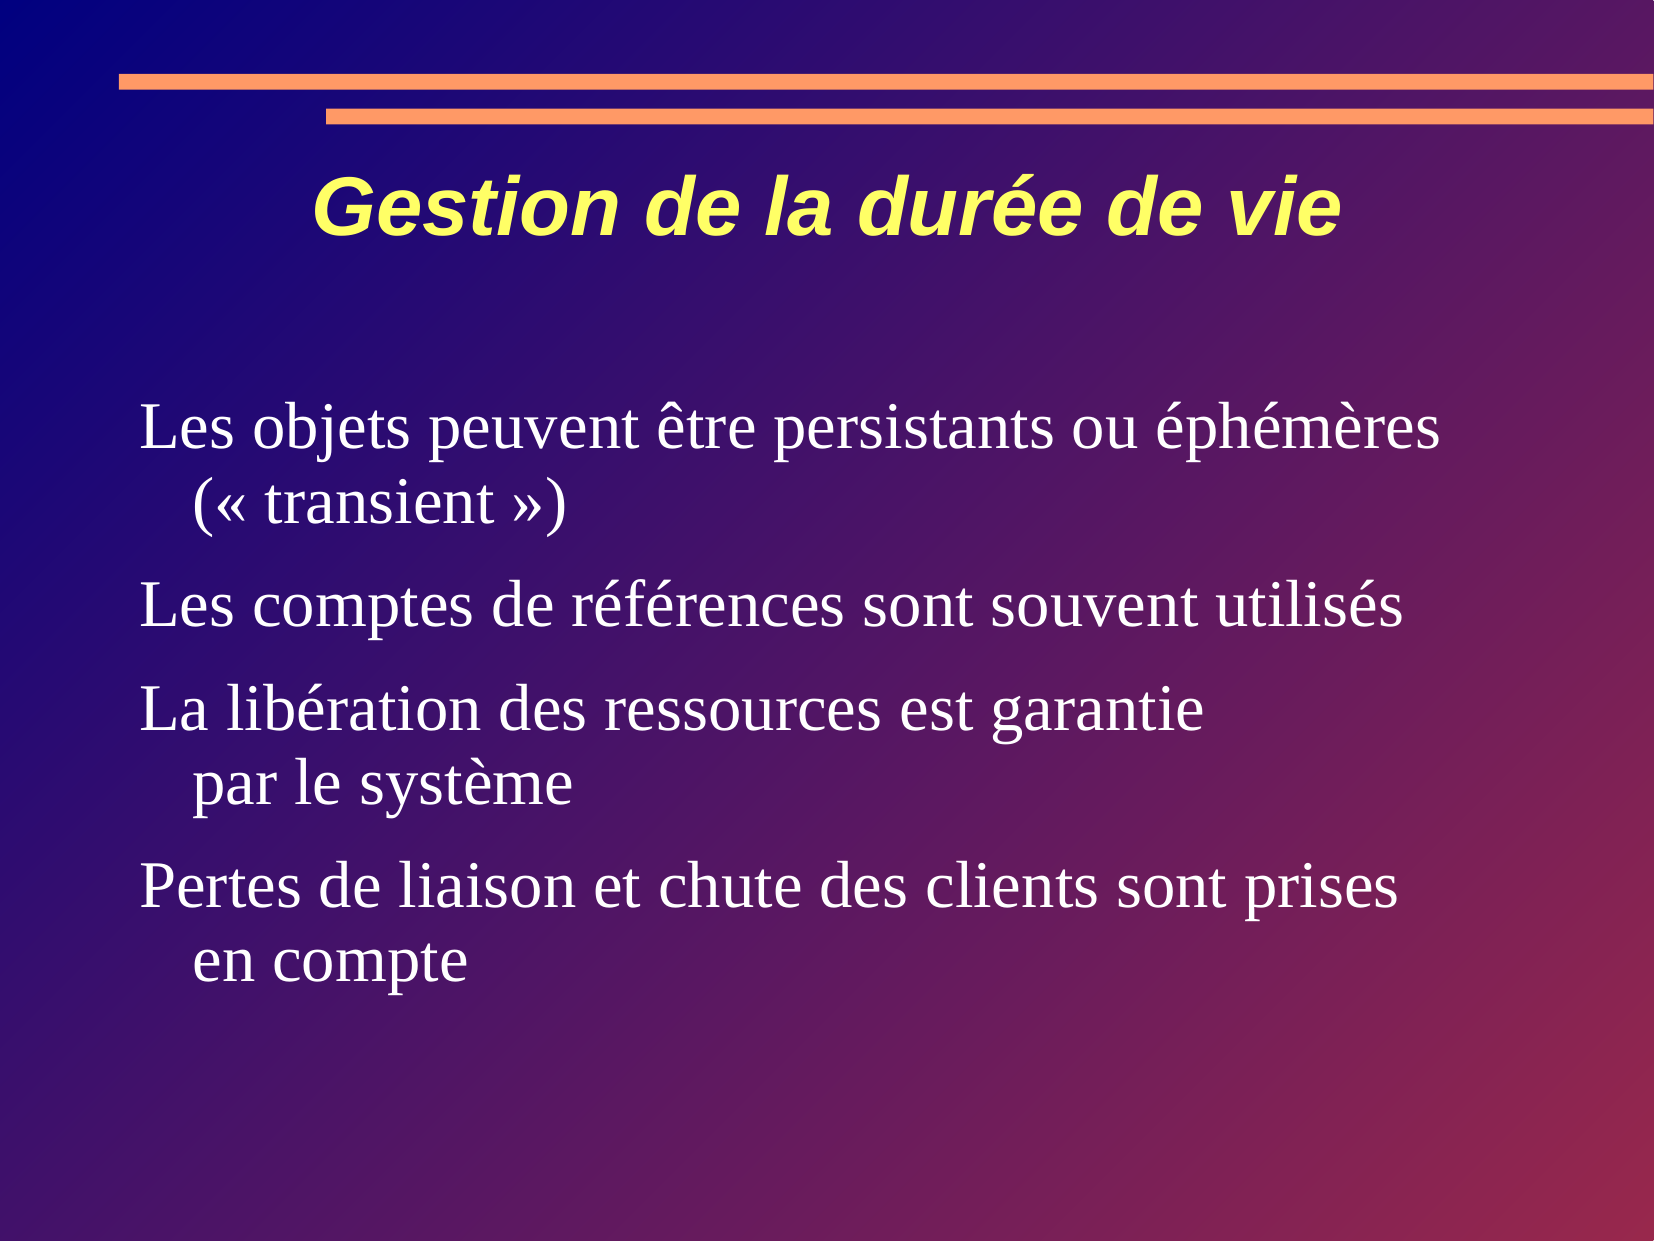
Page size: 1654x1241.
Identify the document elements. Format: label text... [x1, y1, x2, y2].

list Les objets peuvent être persistants ou éphémères (« transient ») Les comptes de références sont souvent utilisés La libération des ressources est garantie par le système Pertes de liaison et chute des clients sont prises en compte [121, 389, 1534, 1073]
title Gestion de la durée de vie [121, 102, 1534, 311]
